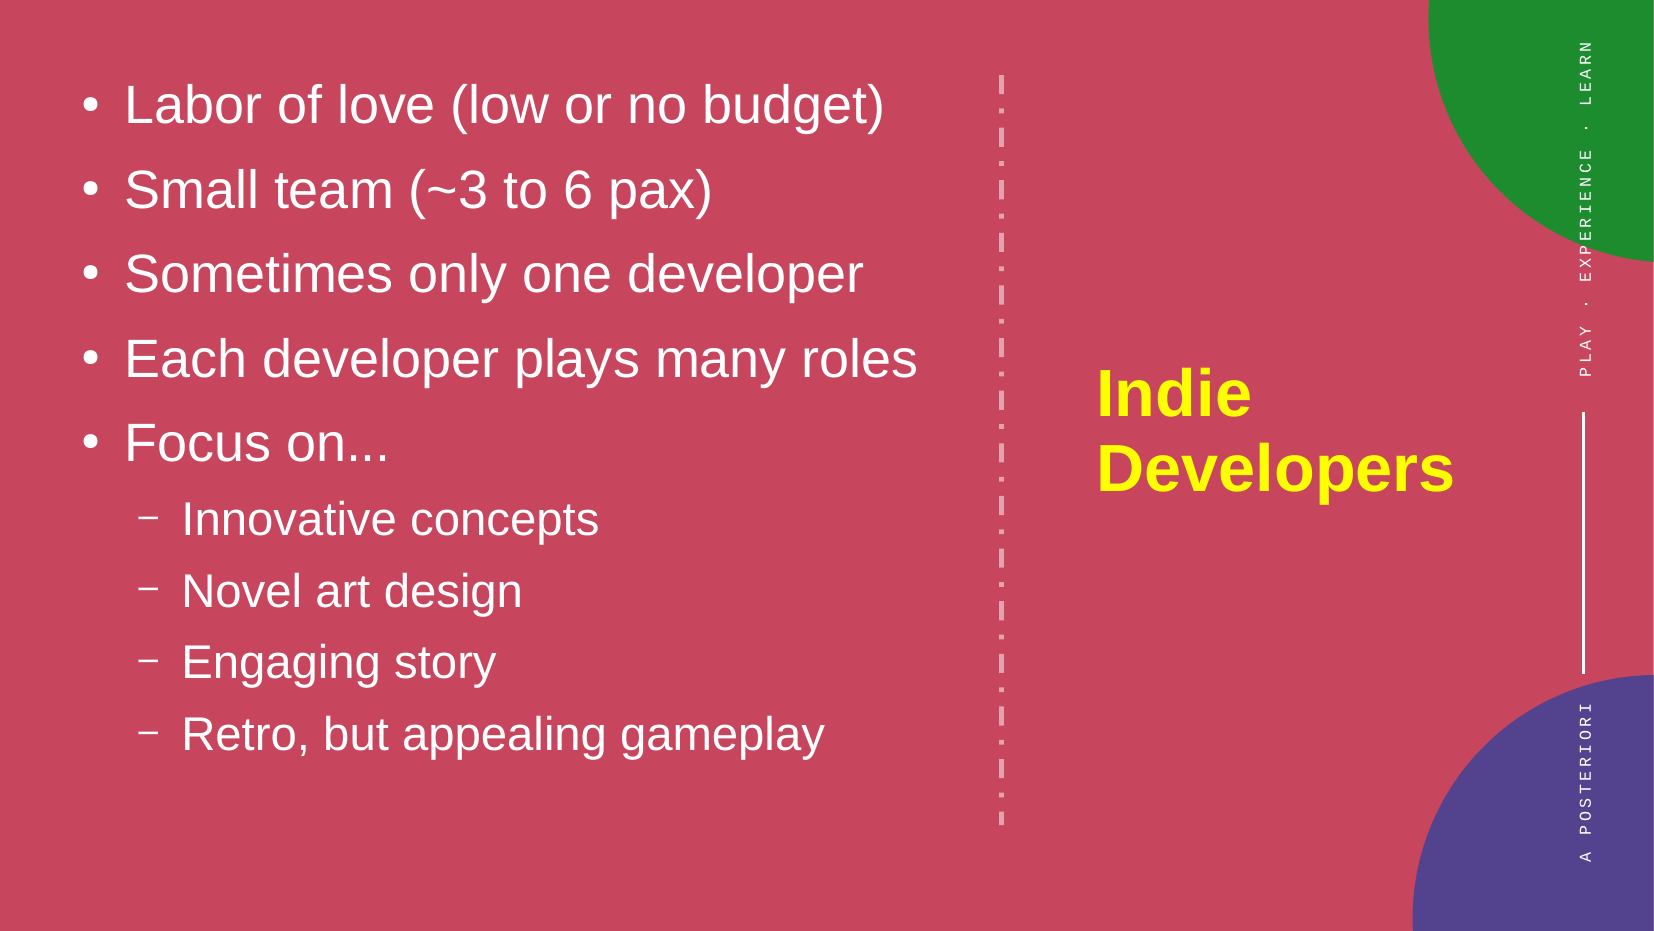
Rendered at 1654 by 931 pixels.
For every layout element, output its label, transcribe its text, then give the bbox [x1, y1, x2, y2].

list Labor of love (low or no budget) Small team (~3 to 6 pax) Sometimes only one developer Each developer plays many roles Focus on... Innovative concepts Novel art design Engaging story Retro, but appealing gameplay [66, 75, 930, 826]
title Indie Developers [1096, 353, 1510, 509]
